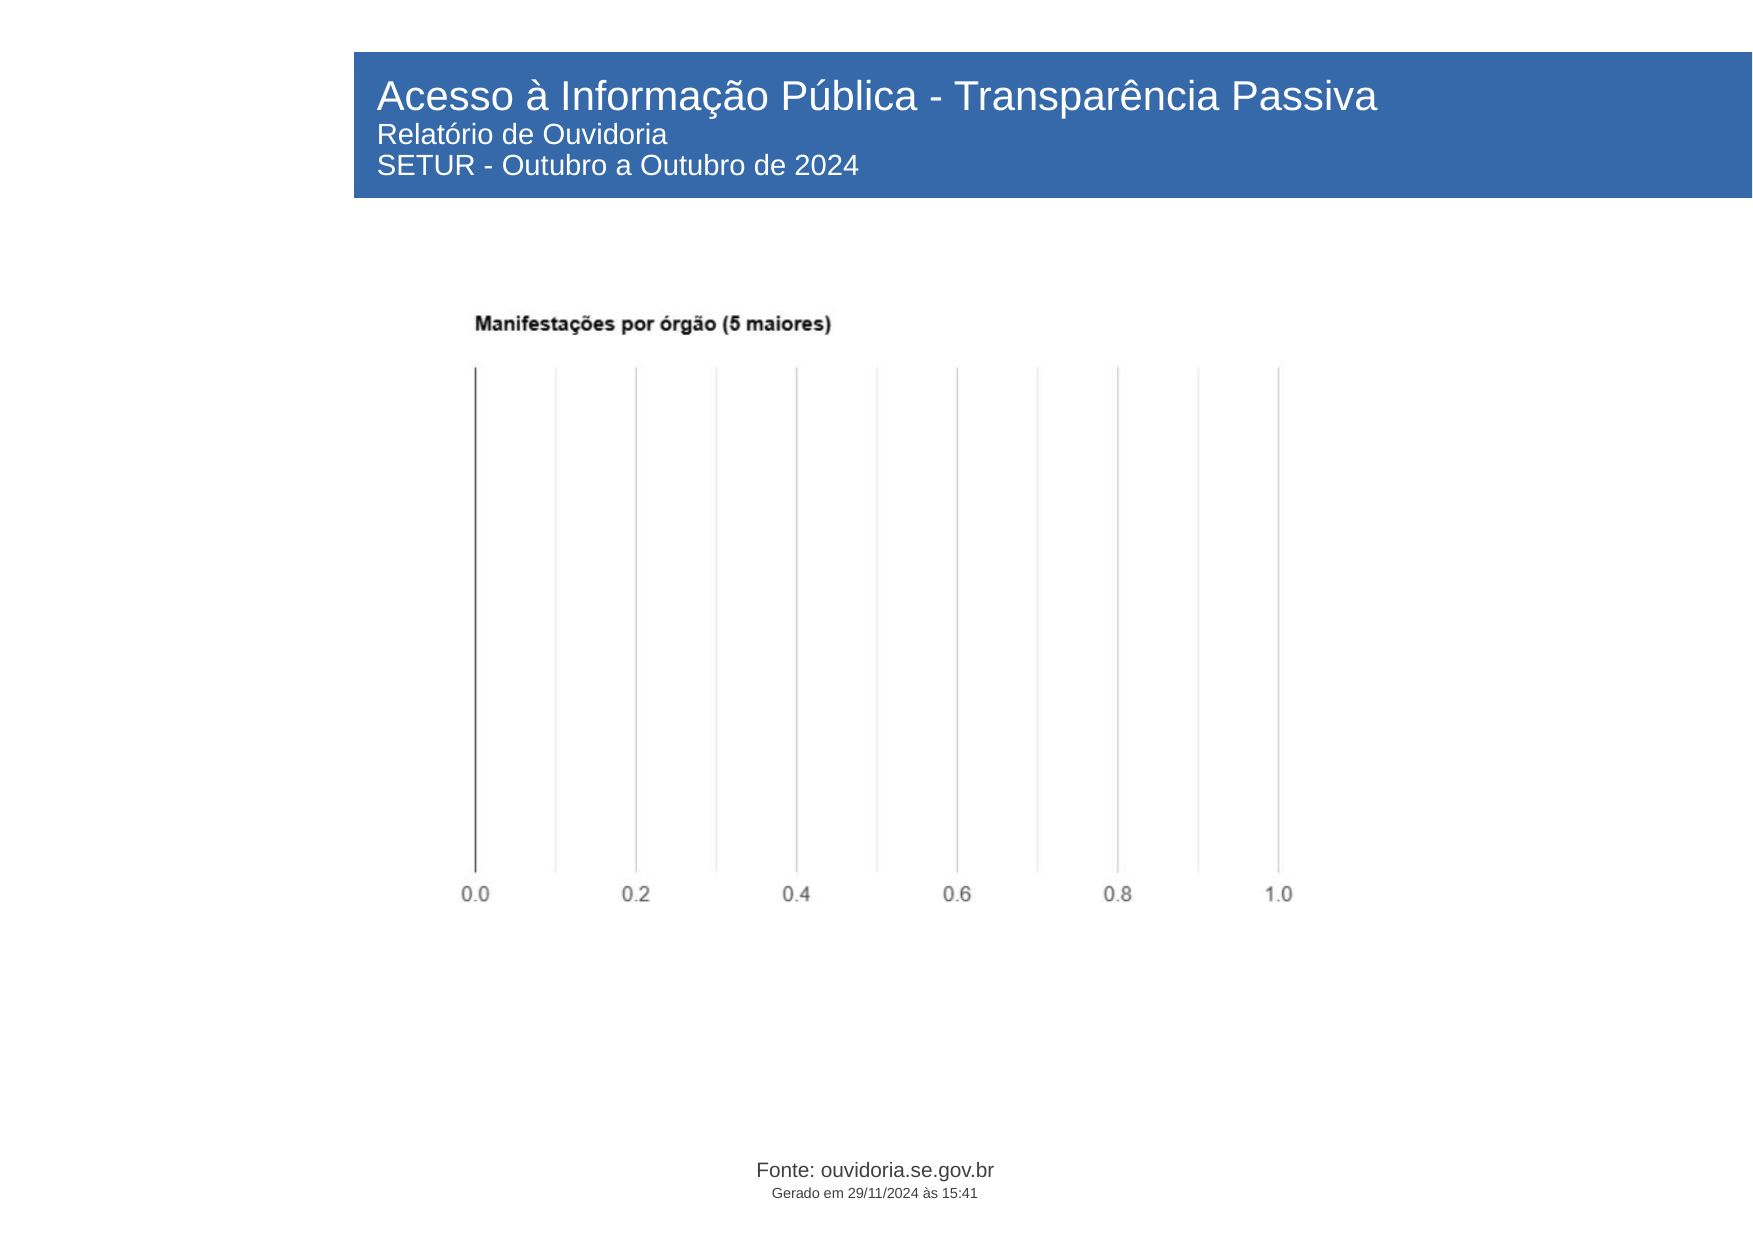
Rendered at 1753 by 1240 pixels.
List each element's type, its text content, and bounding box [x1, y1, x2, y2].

text_box Fonte: ouvidoria.se.gov.br Gerado em 29/11/2024 às 15:41 [756, 1158, 1023, 1208]
text_box Acesso à Informação Pública - Transparência Passiva Relatório de Ouvidoria SETUR - Outubro a Outubro de 2024 [376, 72, 1403, 186]
text_box [227, 211, 1527, 1028]
text_box [354, 52, 1752, 198]
